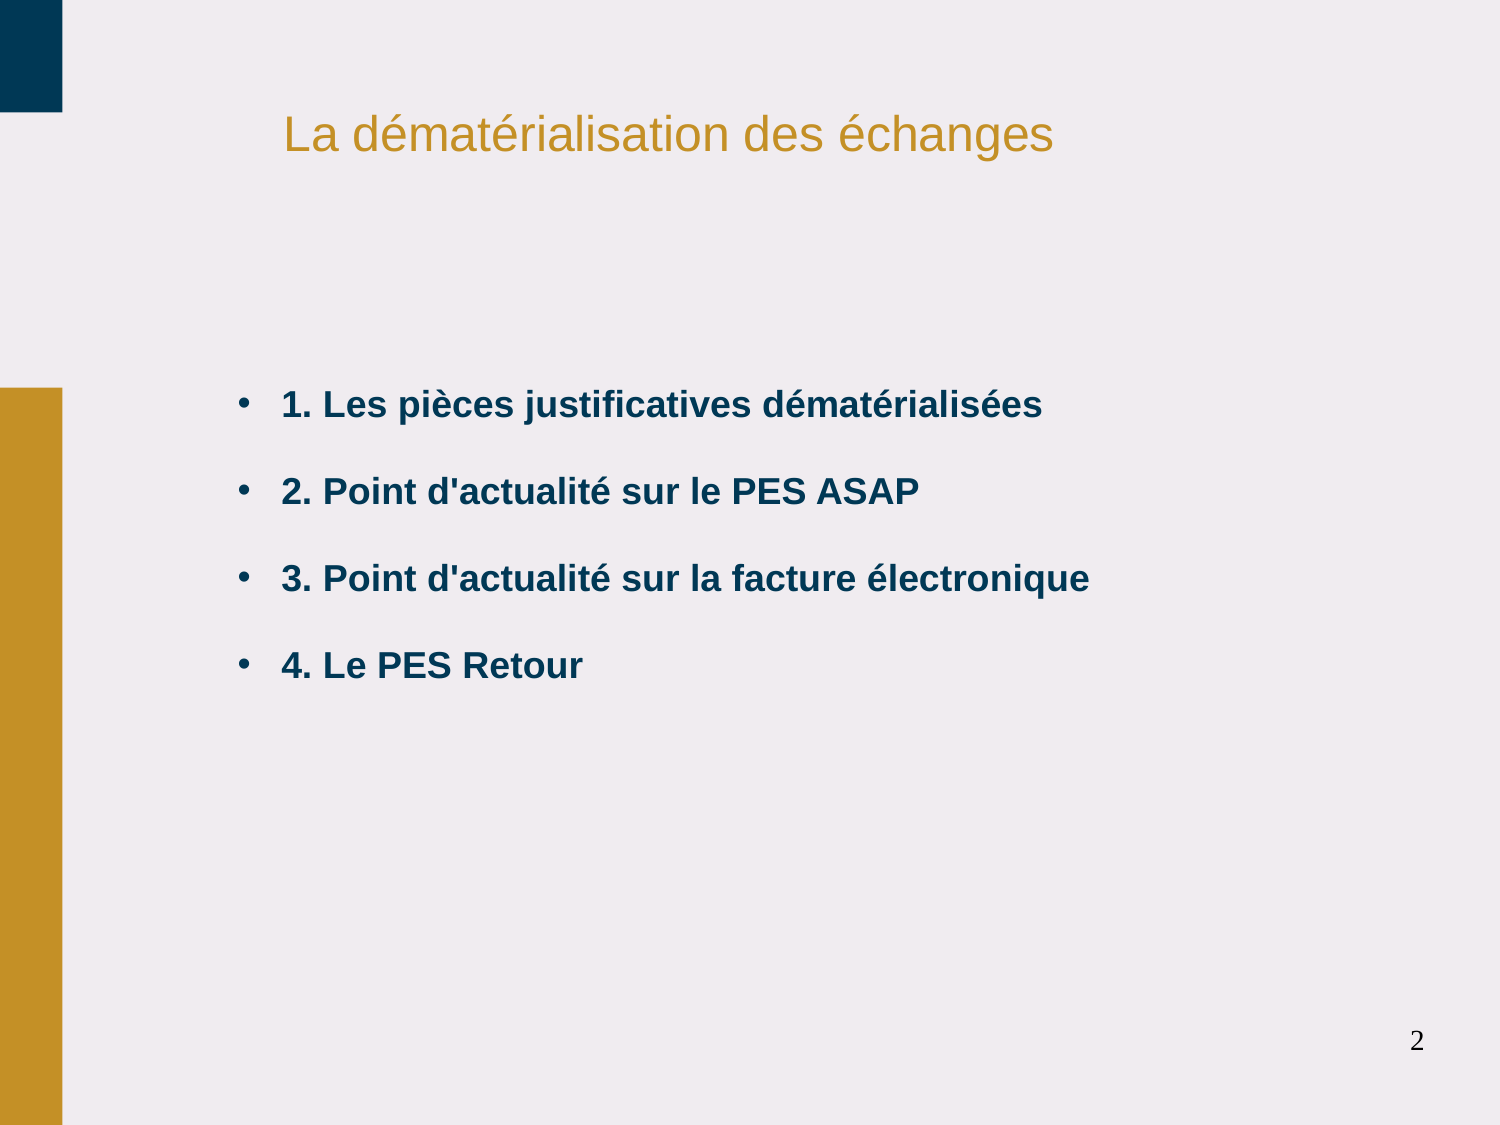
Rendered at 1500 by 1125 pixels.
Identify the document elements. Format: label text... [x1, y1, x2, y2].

list 1. Les pièces justificatives dématérialisées 2. Point d'actualité sur le PES ASAP 3. Point d'actualité sur la facture électronique 4. Le PES Retour [237, 380, 1330, 1013]
title La dématérialisation des échanges [283, 79, 1440, 190]
